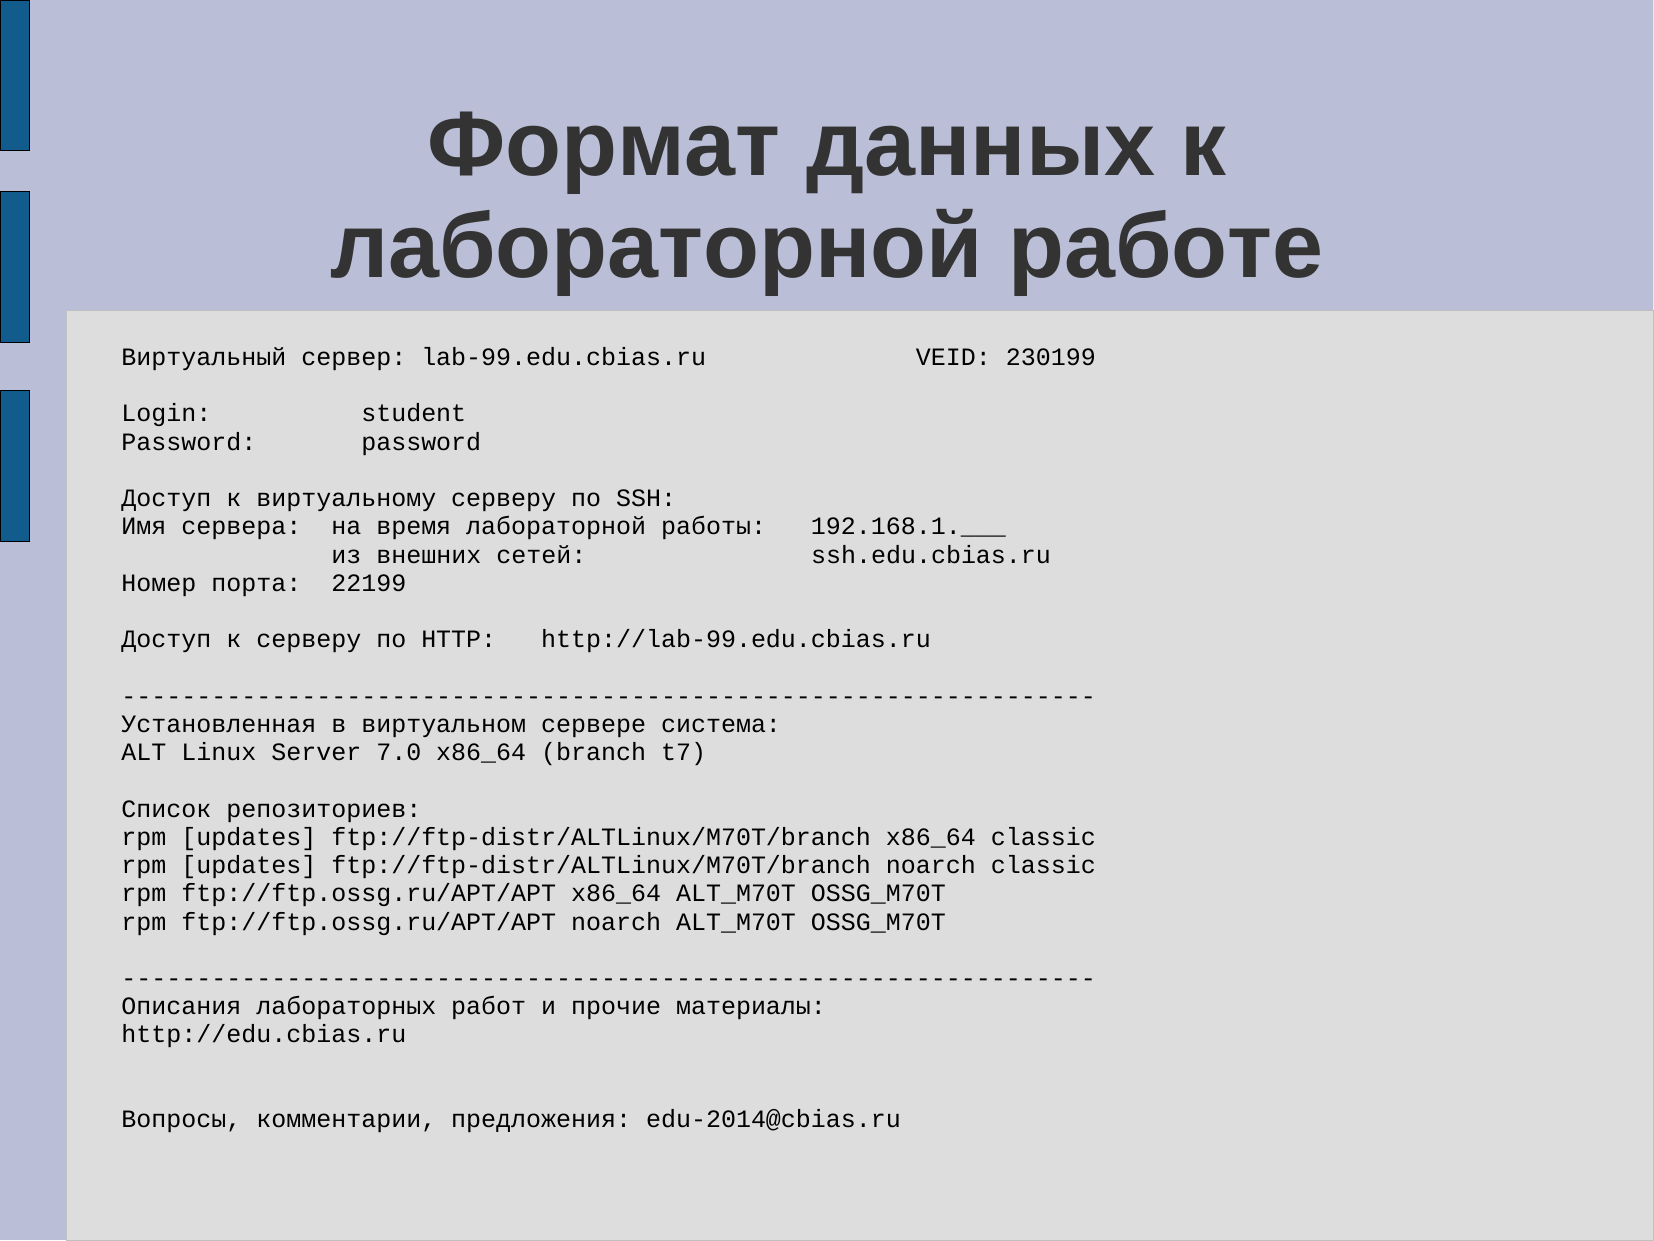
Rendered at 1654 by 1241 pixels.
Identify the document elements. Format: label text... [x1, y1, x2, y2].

subtitle Виртуальный сервер: lab-99.edu.cbias.ru VEID: 230199 Login: student Password: password Доступ к виртуальному серверу по SSH: Имя сервера: на время лабораторной работы: 192.168.1.___ из внешних сетей: ssh.edu.cbias.ru Номер порта: 22199 Доступ к серверу по HTTP: http://lab-99.edu.cbias.ru ----------------------------------------------------------------- Установленная в виртуальном сервере система: ALT Linux Server 7.0 x86_64 (branch t7) Список репозиториев: rpm [updates] ftp://ftp-distr/ALTLinux/M70T/branch x86_64 classic rpm [updates] ftp://ftp-distr/ALTLinux/M70T/branch noarch classic rpm ftp://ftp.ossg.ru/APT/APT x86_64 ALT_M70T OSSG_M70T rpm ftp://ftp.ossg.ru/APT/APT noarch ALT_M70T OSSG_M70T ----------------------------------------------------------------- Описания лабораторных работ и прочие материалы: http://edu.cbias.ru Вопросы, комментарии, предложения: edu-2014@cbias.ru [121, 344, 1534, 1164]
title Формат данных к лабораторной работе [121, 91, 1534, 299]
